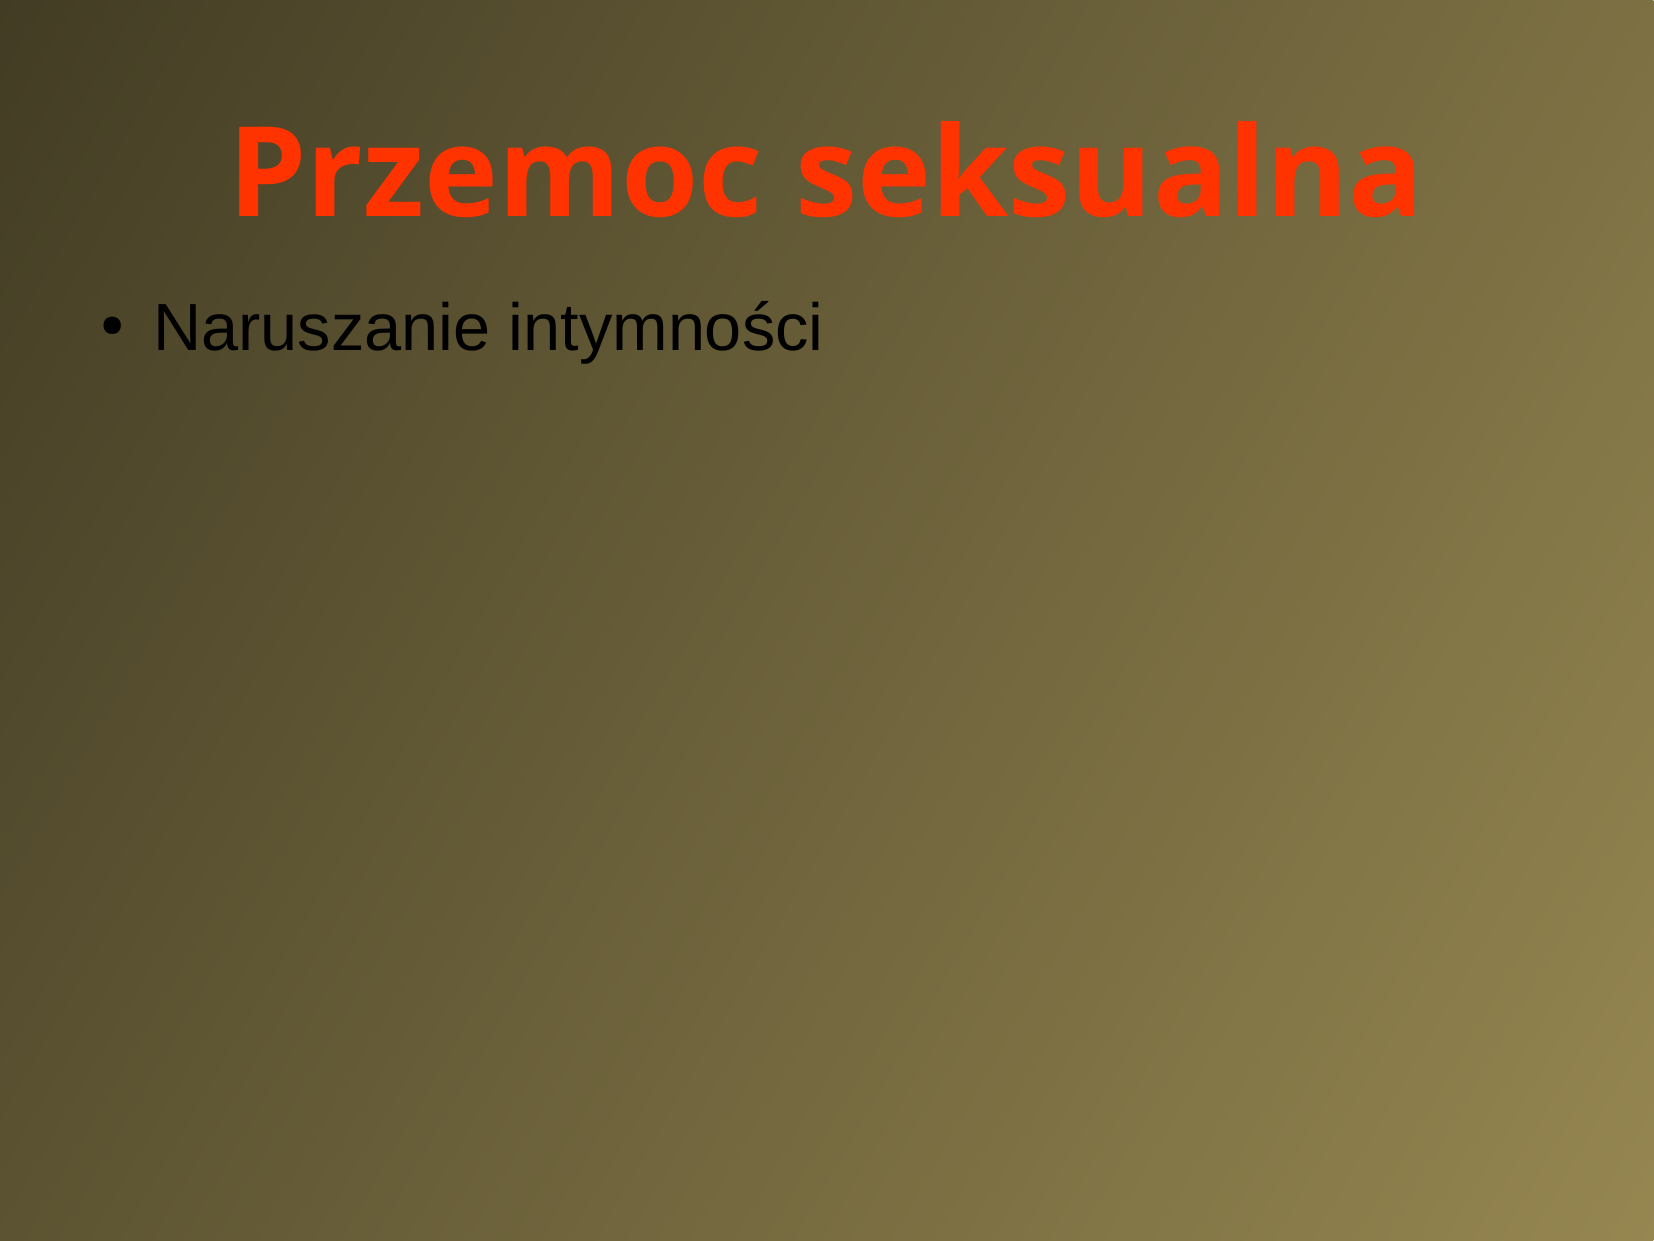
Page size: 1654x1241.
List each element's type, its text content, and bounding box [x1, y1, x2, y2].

title Przemoc seksualna [82, 64, 1571, 272]
list Naruszanie intymności [82, 290, 1571, 1010]
